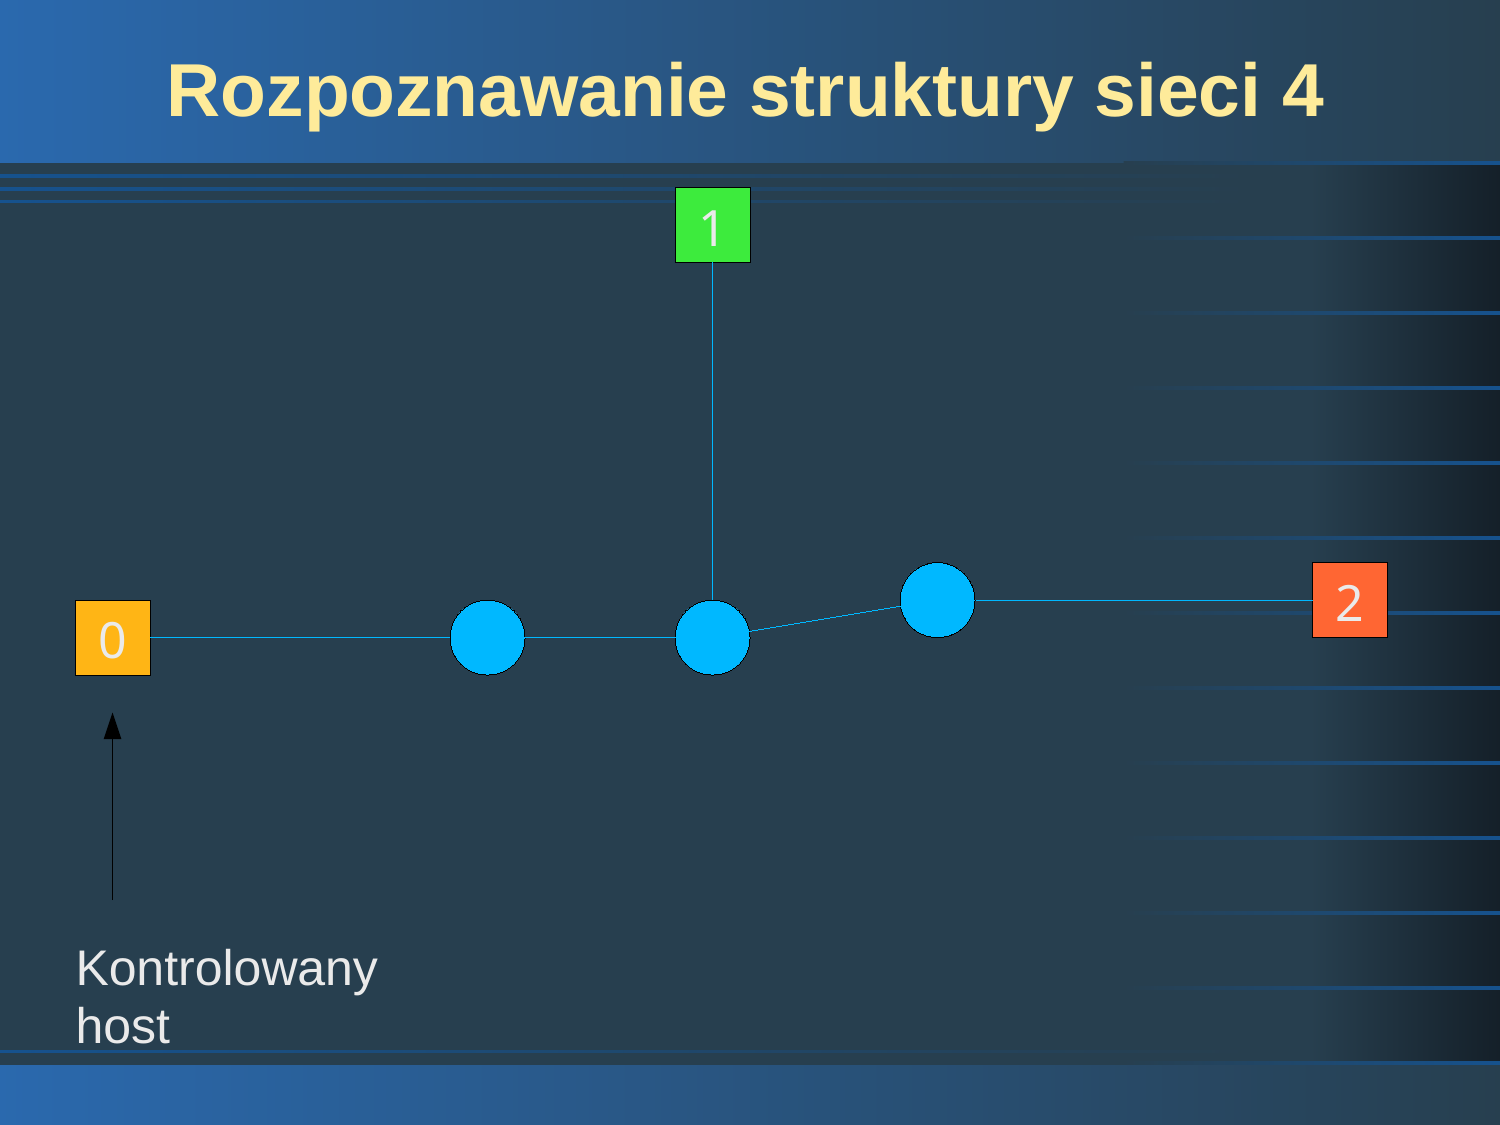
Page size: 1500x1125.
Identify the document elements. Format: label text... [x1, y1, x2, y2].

text_box 1 [675, 187, 751, 263]
text_box [450, 600, 526, 676]
text_box 0 [75, 600, 151, 676]
text_box Kontrolowany host [75, 937, 373, 1052]
text_box 2 [1312, 562, 1388, 638]
text_box [675, 600, 751, 676]
text_box [900, 562, 976, 638]
title Rozpoznawanie struktury sieci 4 [83, 24, 1409, 151]
